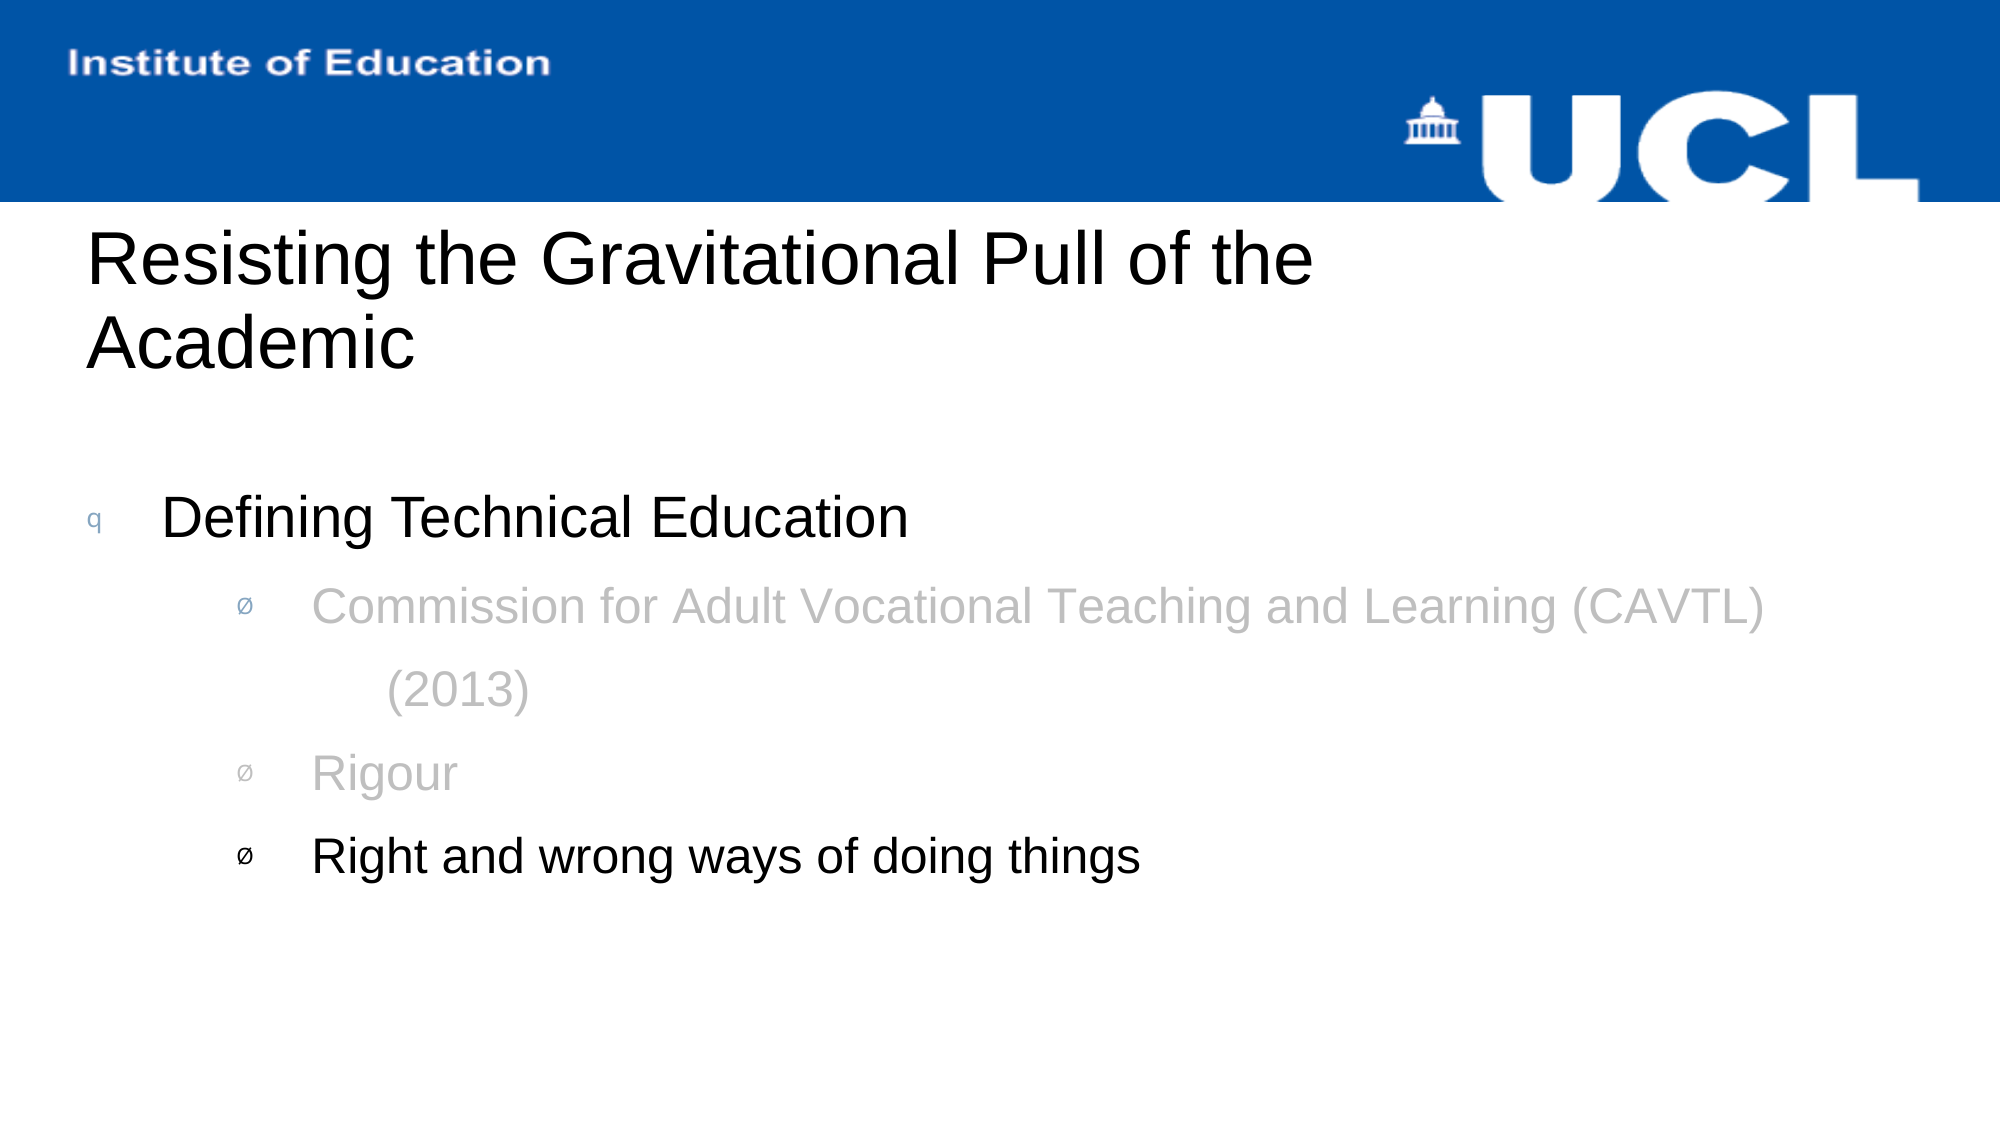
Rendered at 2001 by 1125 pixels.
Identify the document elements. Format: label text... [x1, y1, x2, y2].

text_box Defining Technical Education Commission for Adult Vocational Teaching and Learning (CAVTL) (2013) Rigour Right and wrong ways of doing things [71, 445, 1881, 892]
text_box Resisting the Gravitational Pull of the Academic [71, 208, 1527, 392]
